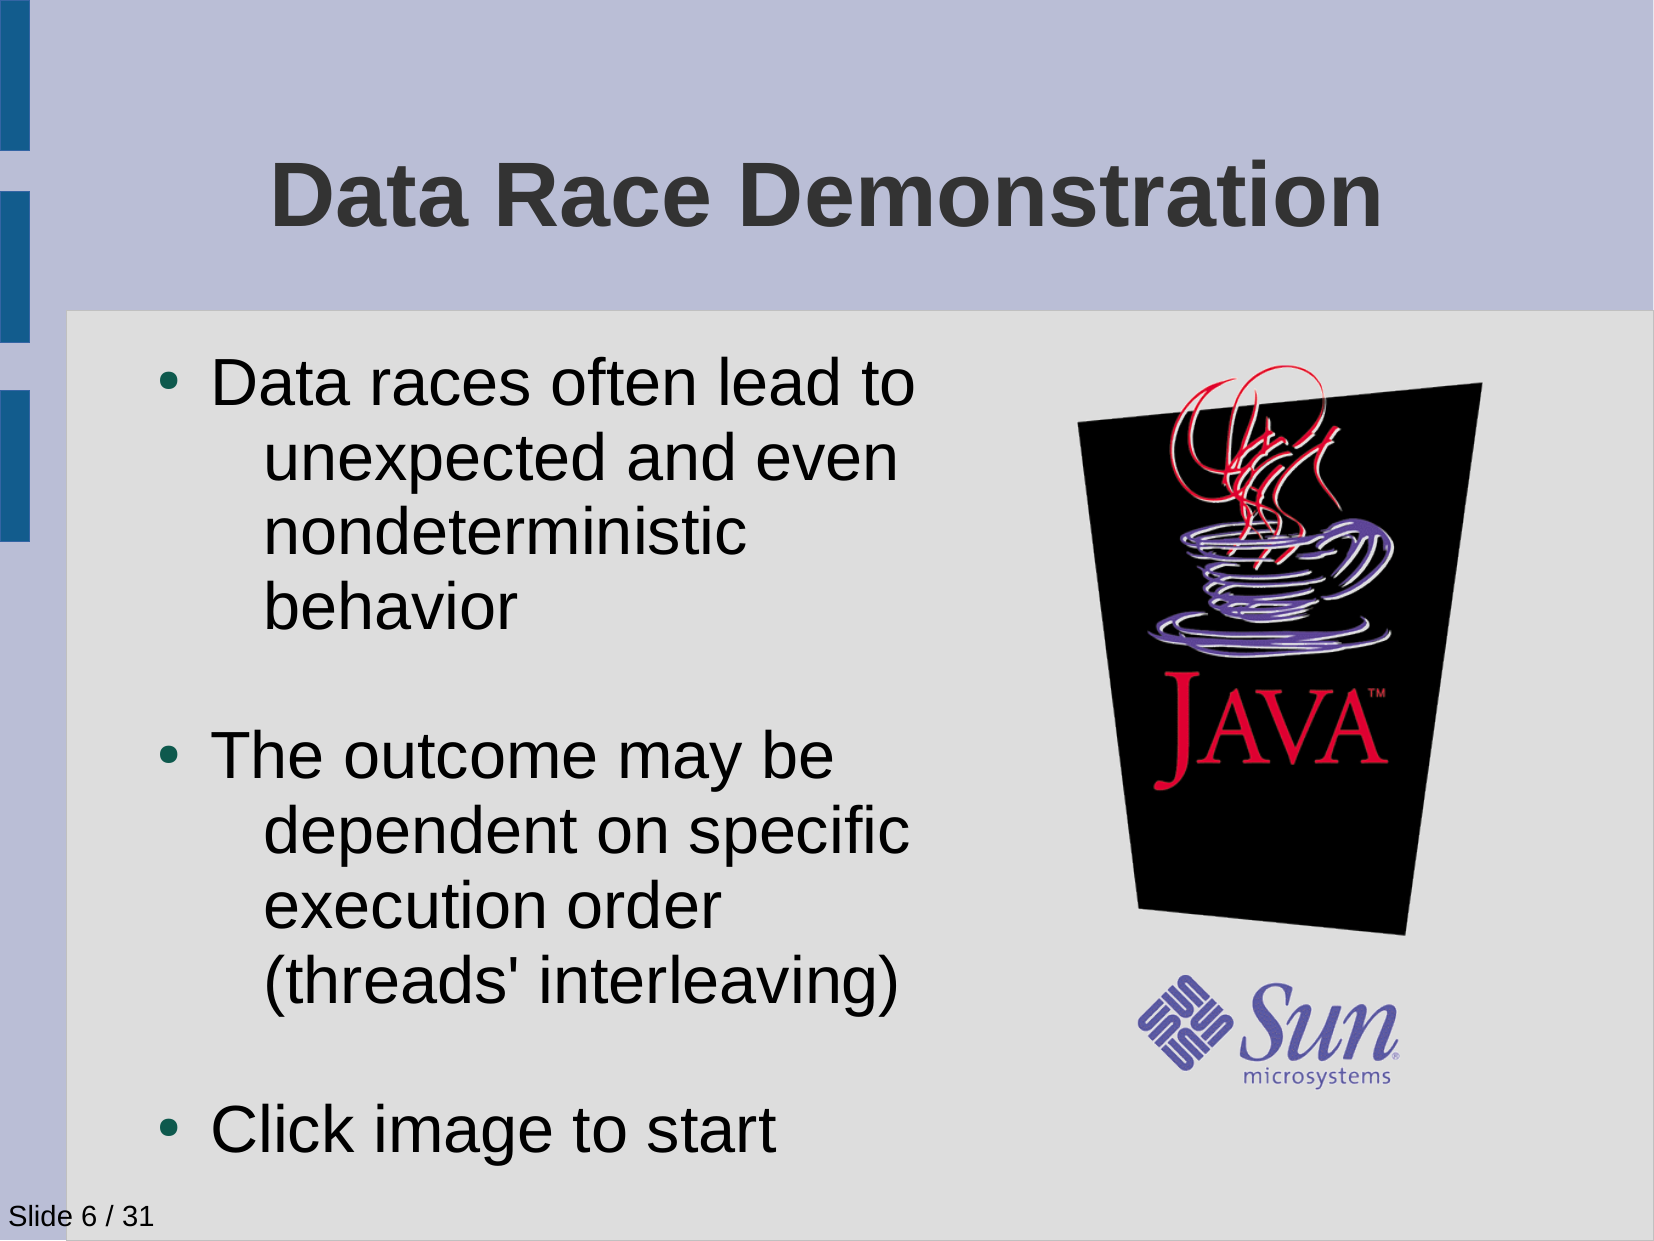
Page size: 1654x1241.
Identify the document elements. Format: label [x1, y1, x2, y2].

picture [1038, 335, 1524, 1117]
